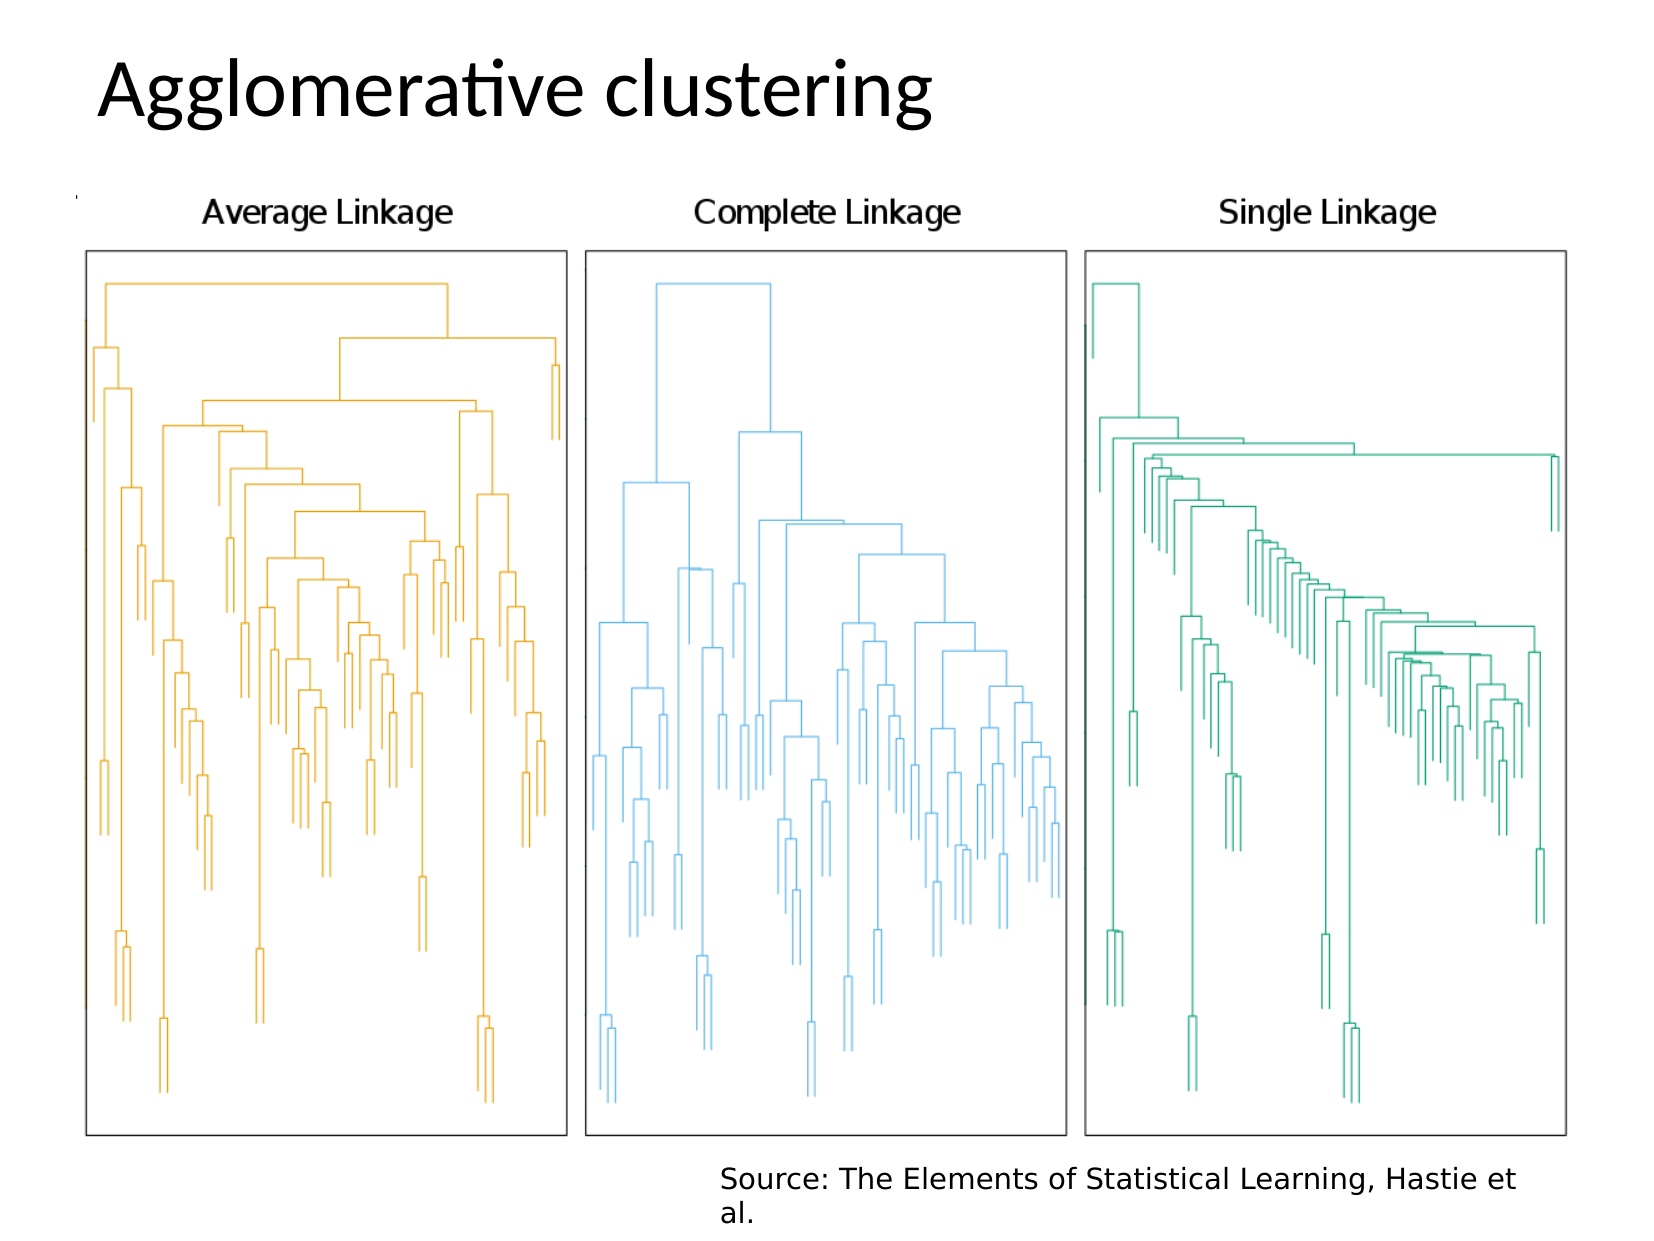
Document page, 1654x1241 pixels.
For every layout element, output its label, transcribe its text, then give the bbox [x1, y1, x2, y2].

text_box Agglomerative clustering [82, 0, 1571, 166]
text_box Source: The Elements of Statistical Learning, Hastie et al. [705, 1155, 1576, 1239]
picture [76, 194, 1576, 1156]
